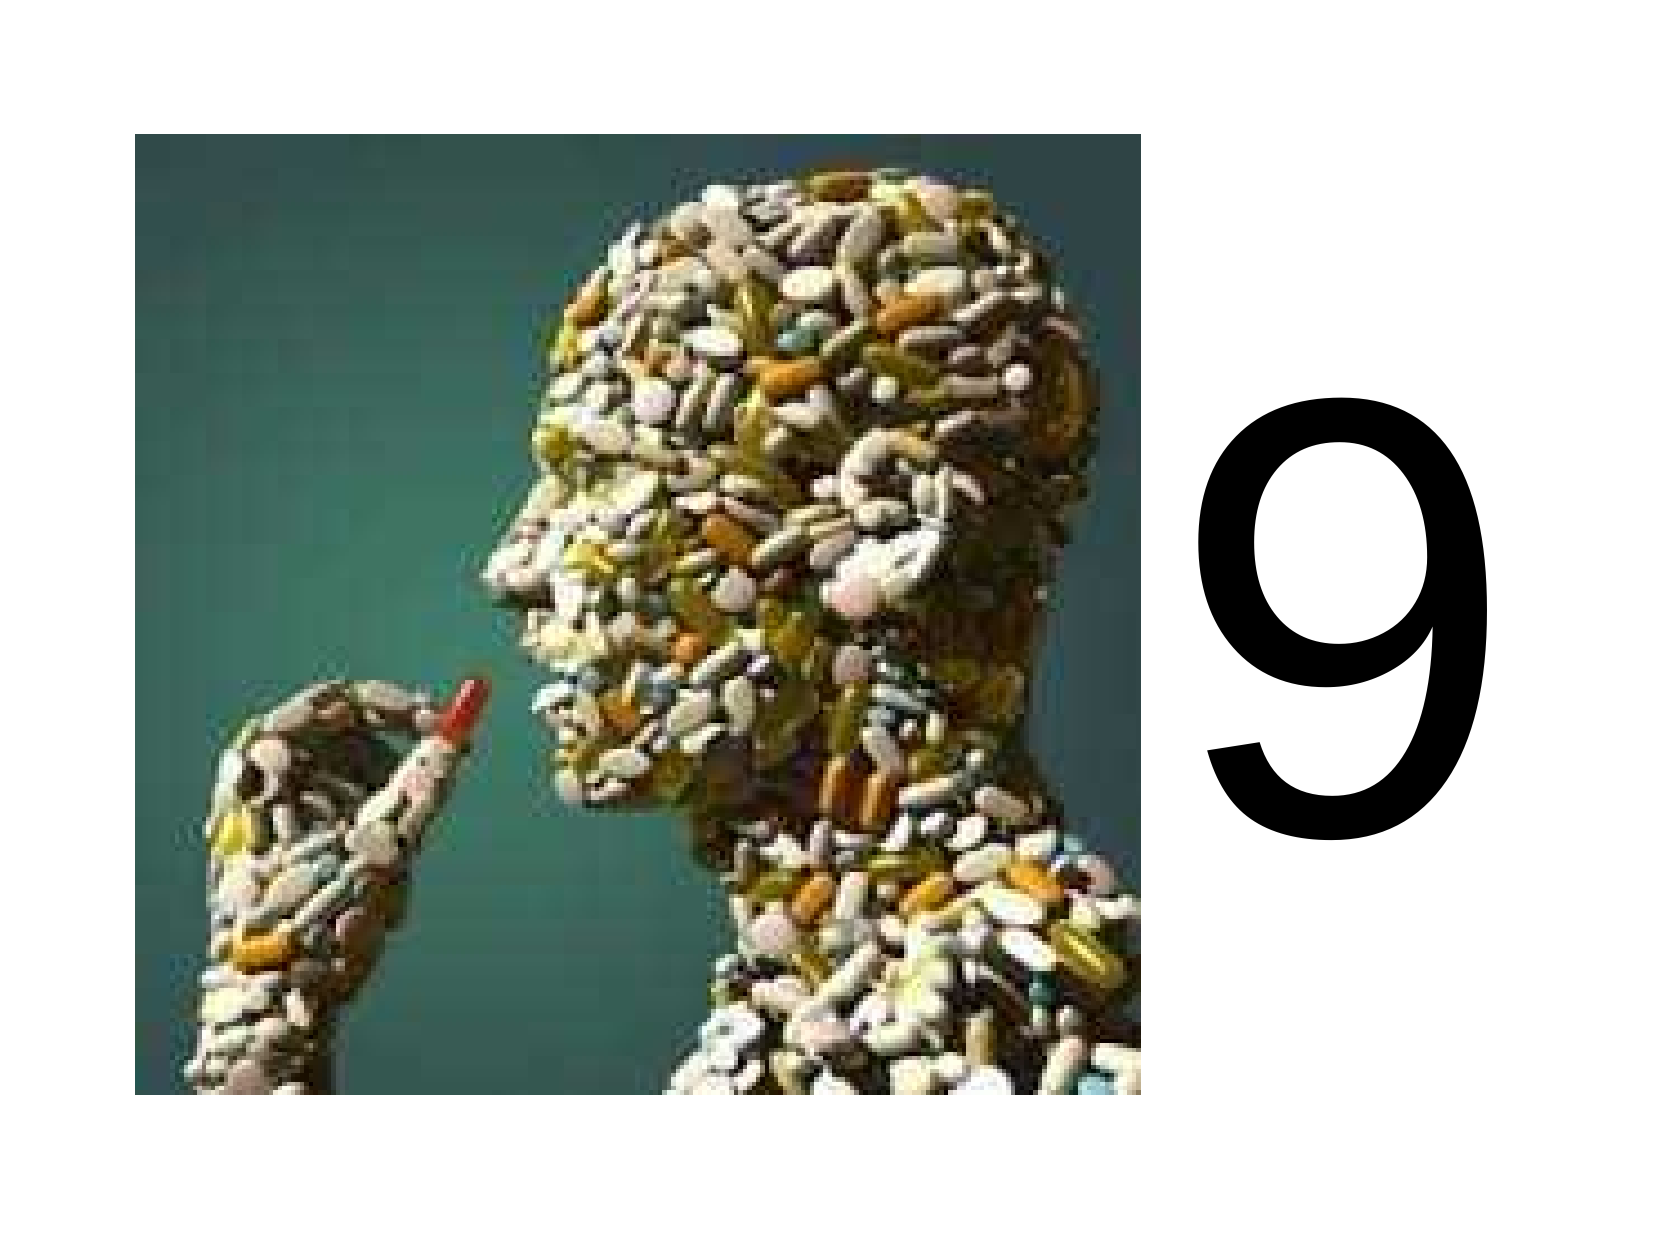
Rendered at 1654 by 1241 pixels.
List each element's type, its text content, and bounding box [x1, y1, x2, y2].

text_box 9 [1155, 261, 1591, 976]
picture [135, 134, 1141, 1096]
